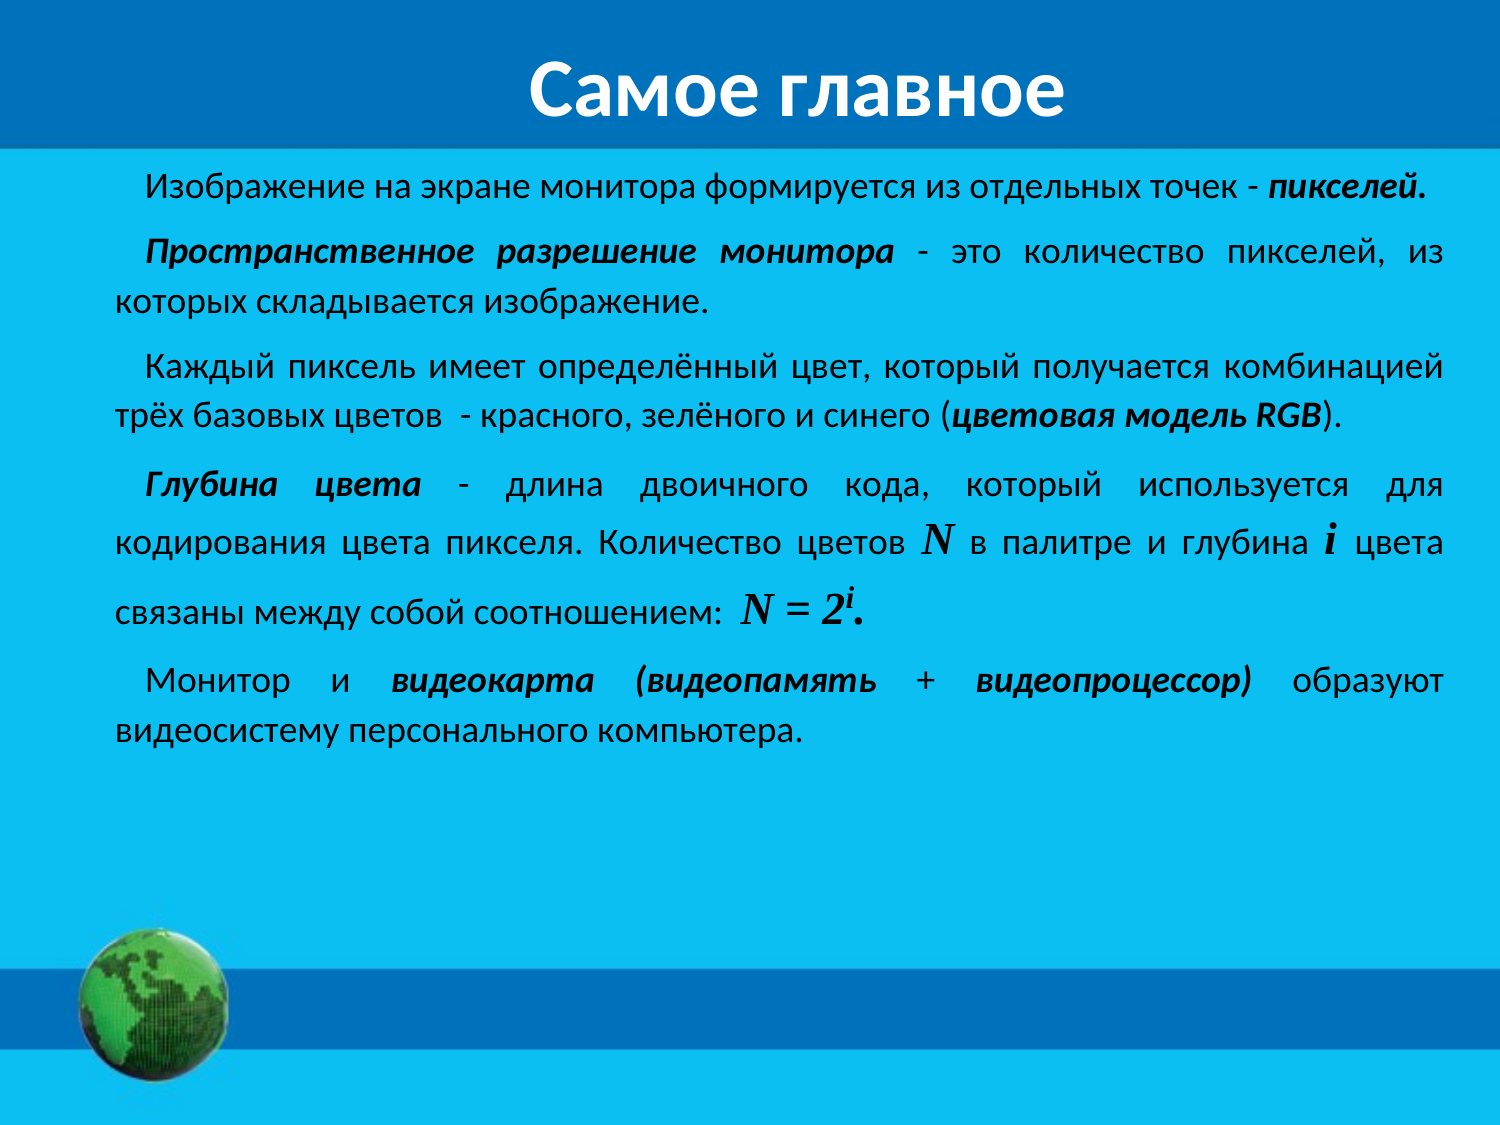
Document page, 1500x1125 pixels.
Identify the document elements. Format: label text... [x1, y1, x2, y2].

text_box Самое главное [171, 30, 1425, 135]
text_box Изображение на экране монитора формируется из отдельных точек - пикселей. Пространственное разрешение монитора - это количество пикселей, из которых складывается изображение. Каждый пиксель имеет определённый цвет, который получается комбинацией трёх базовых цветов - красного, зелёного и синего (цветовая модель RGB). Глубина цвета - длина двоичного кода, который используется для кодирования цвета пикселя. Количество цветов N в палитре и глубина i цвета связаны между собой соотношением: N = 2i. Монитор и видеокарта (видеопамять + видеопроцессор) образуют видеосистему персонального компьютера. [100, 148, 1459, 758]
picture [0, 924, 1500, 1084]
picture [0, 0, 1500, 146]
